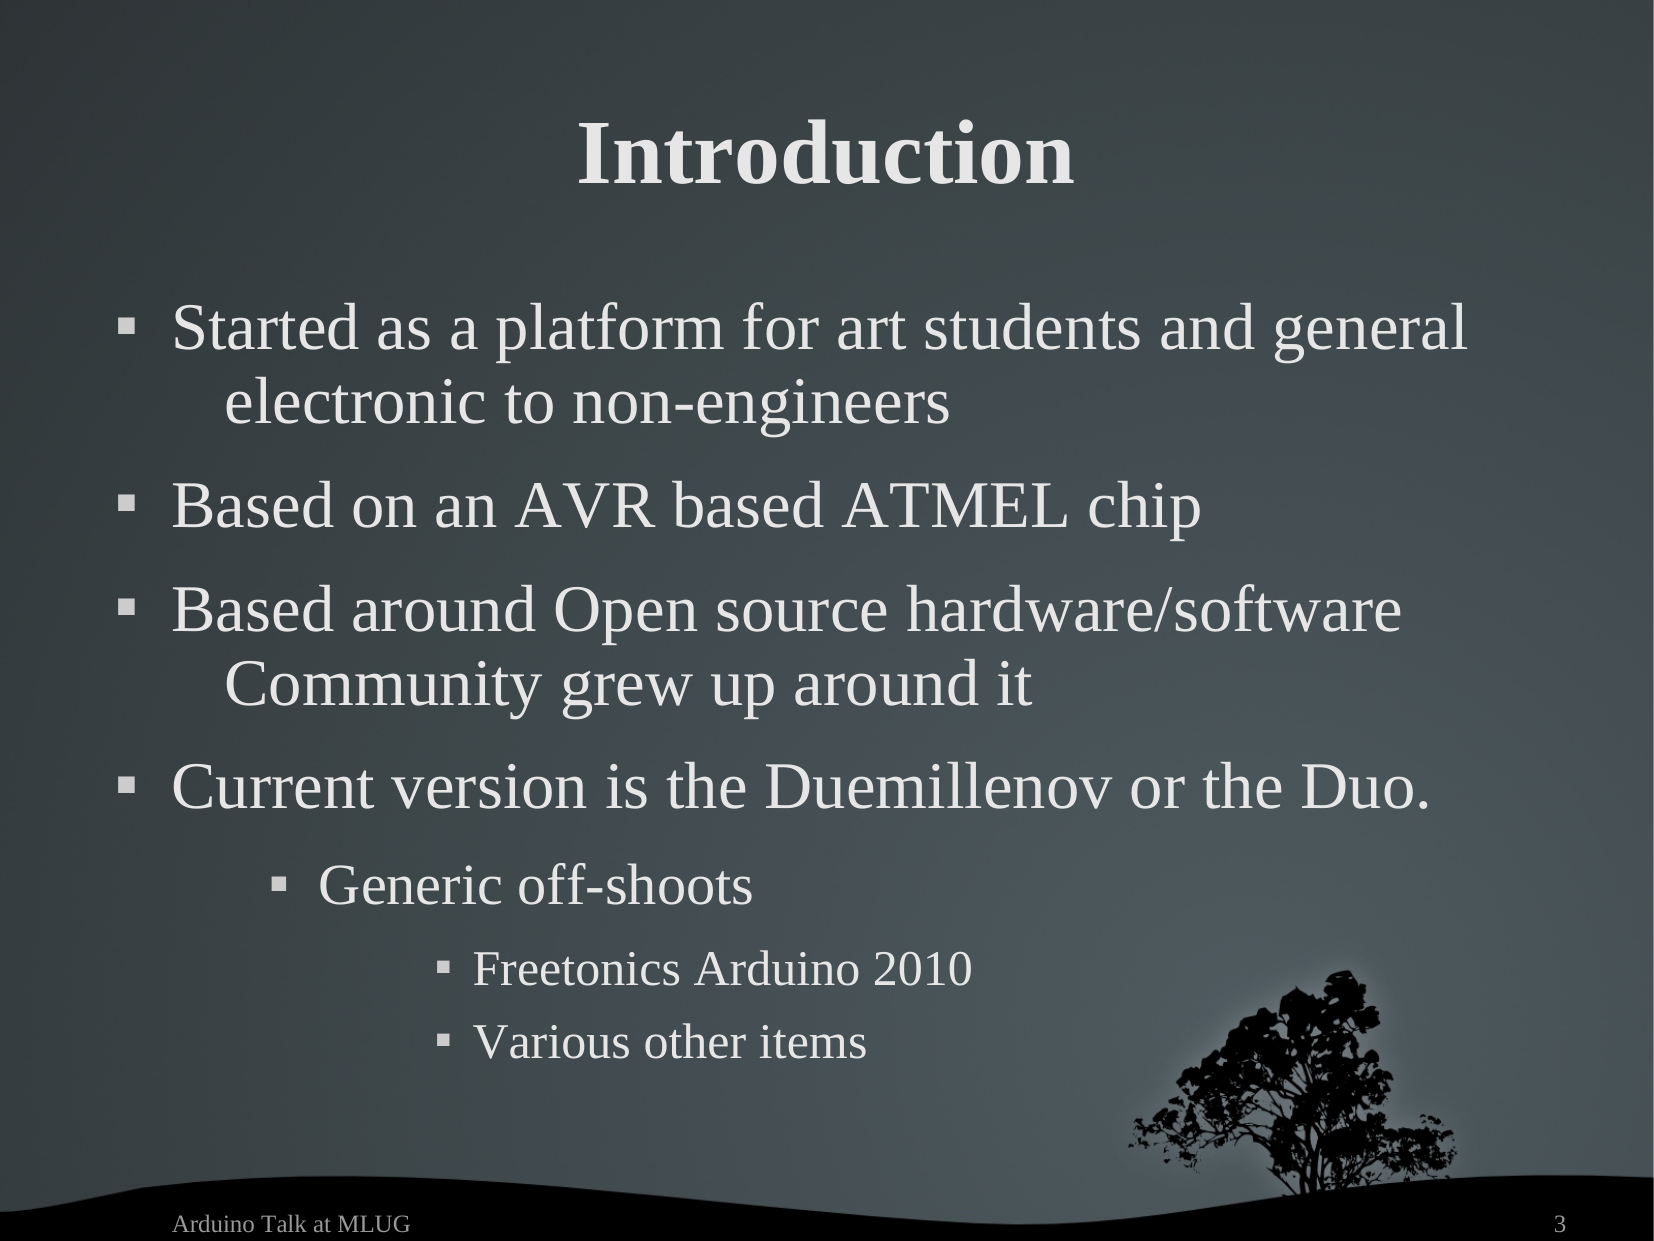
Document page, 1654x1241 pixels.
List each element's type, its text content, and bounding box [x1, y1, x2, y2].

picture [0, 0, 1654, 1241]
title Introduction [82, 49, 1571, 257]
list Started as a platform for art students and general electronic to non-engineers Based on an AVR based ATMEL chip Based around Open source hardware/software Community grew up around it Current version is the Duemillenov or the Duo. Generic off-shoots Freetonics Arduino 2010 Various other items [82, 290, 1571, 1126]
